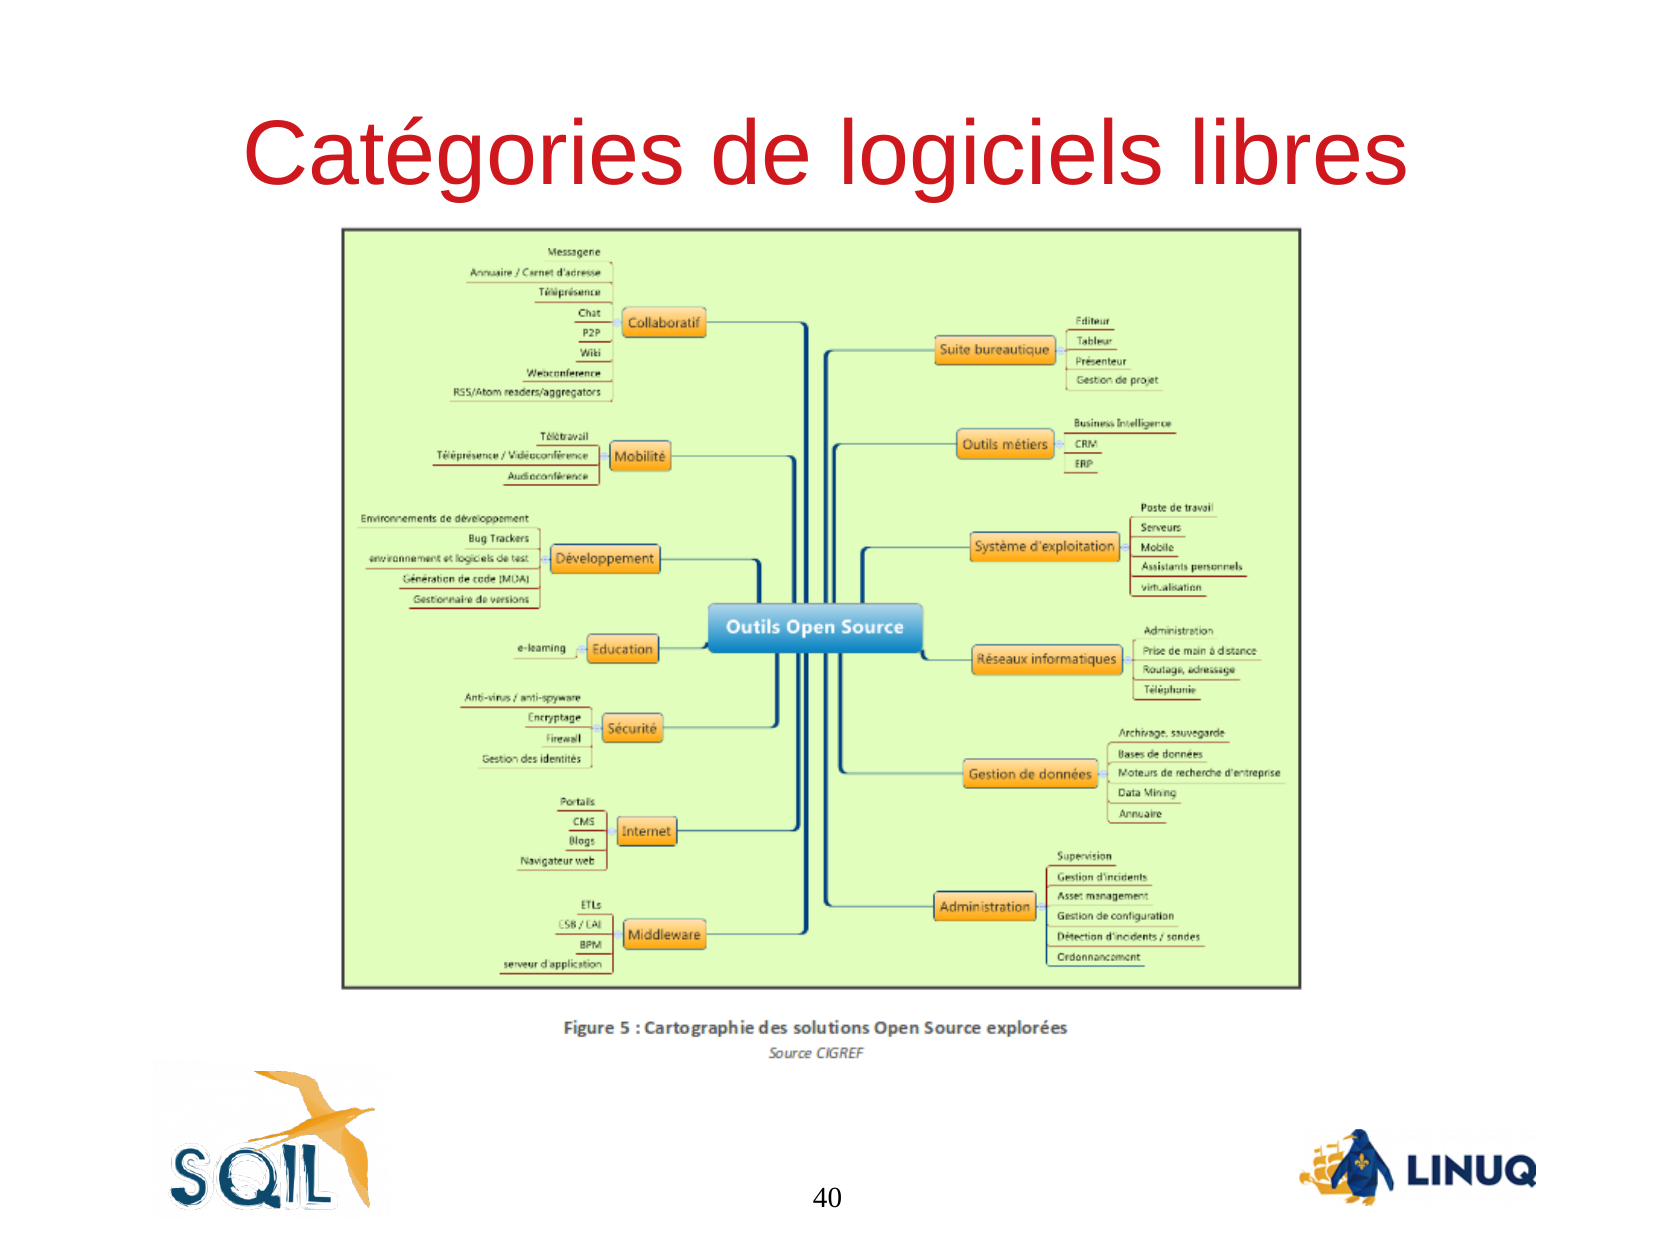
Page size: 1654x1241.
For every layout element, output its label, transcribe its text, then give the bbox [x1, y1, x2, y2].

picture [1299, 1129, 1536, 1206]
title Catégories de logiciels libres [82, 49, 1571, 257]
picture [153, 215, 1332, 1220]
